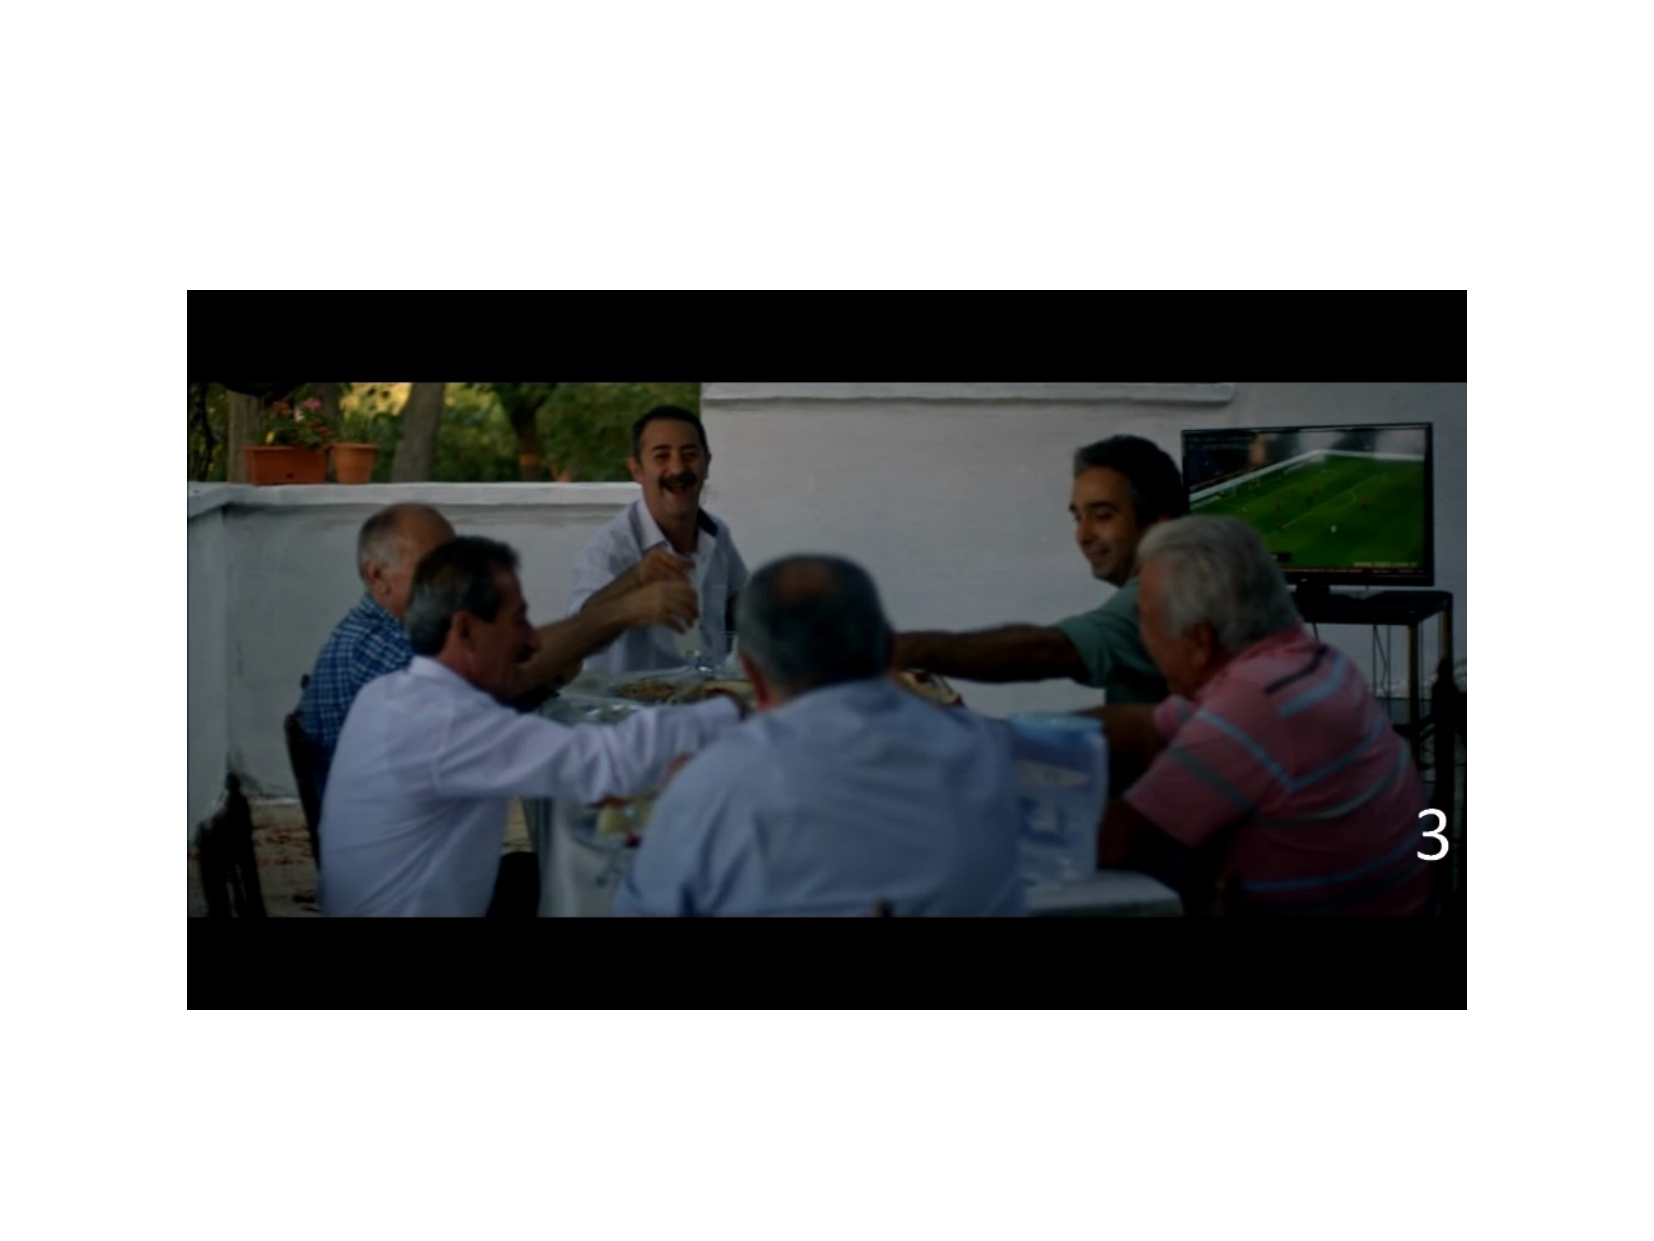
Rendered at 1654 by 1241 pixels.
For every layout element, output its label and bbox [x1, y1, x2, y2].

picture [187, 290, 1467, 1010]
